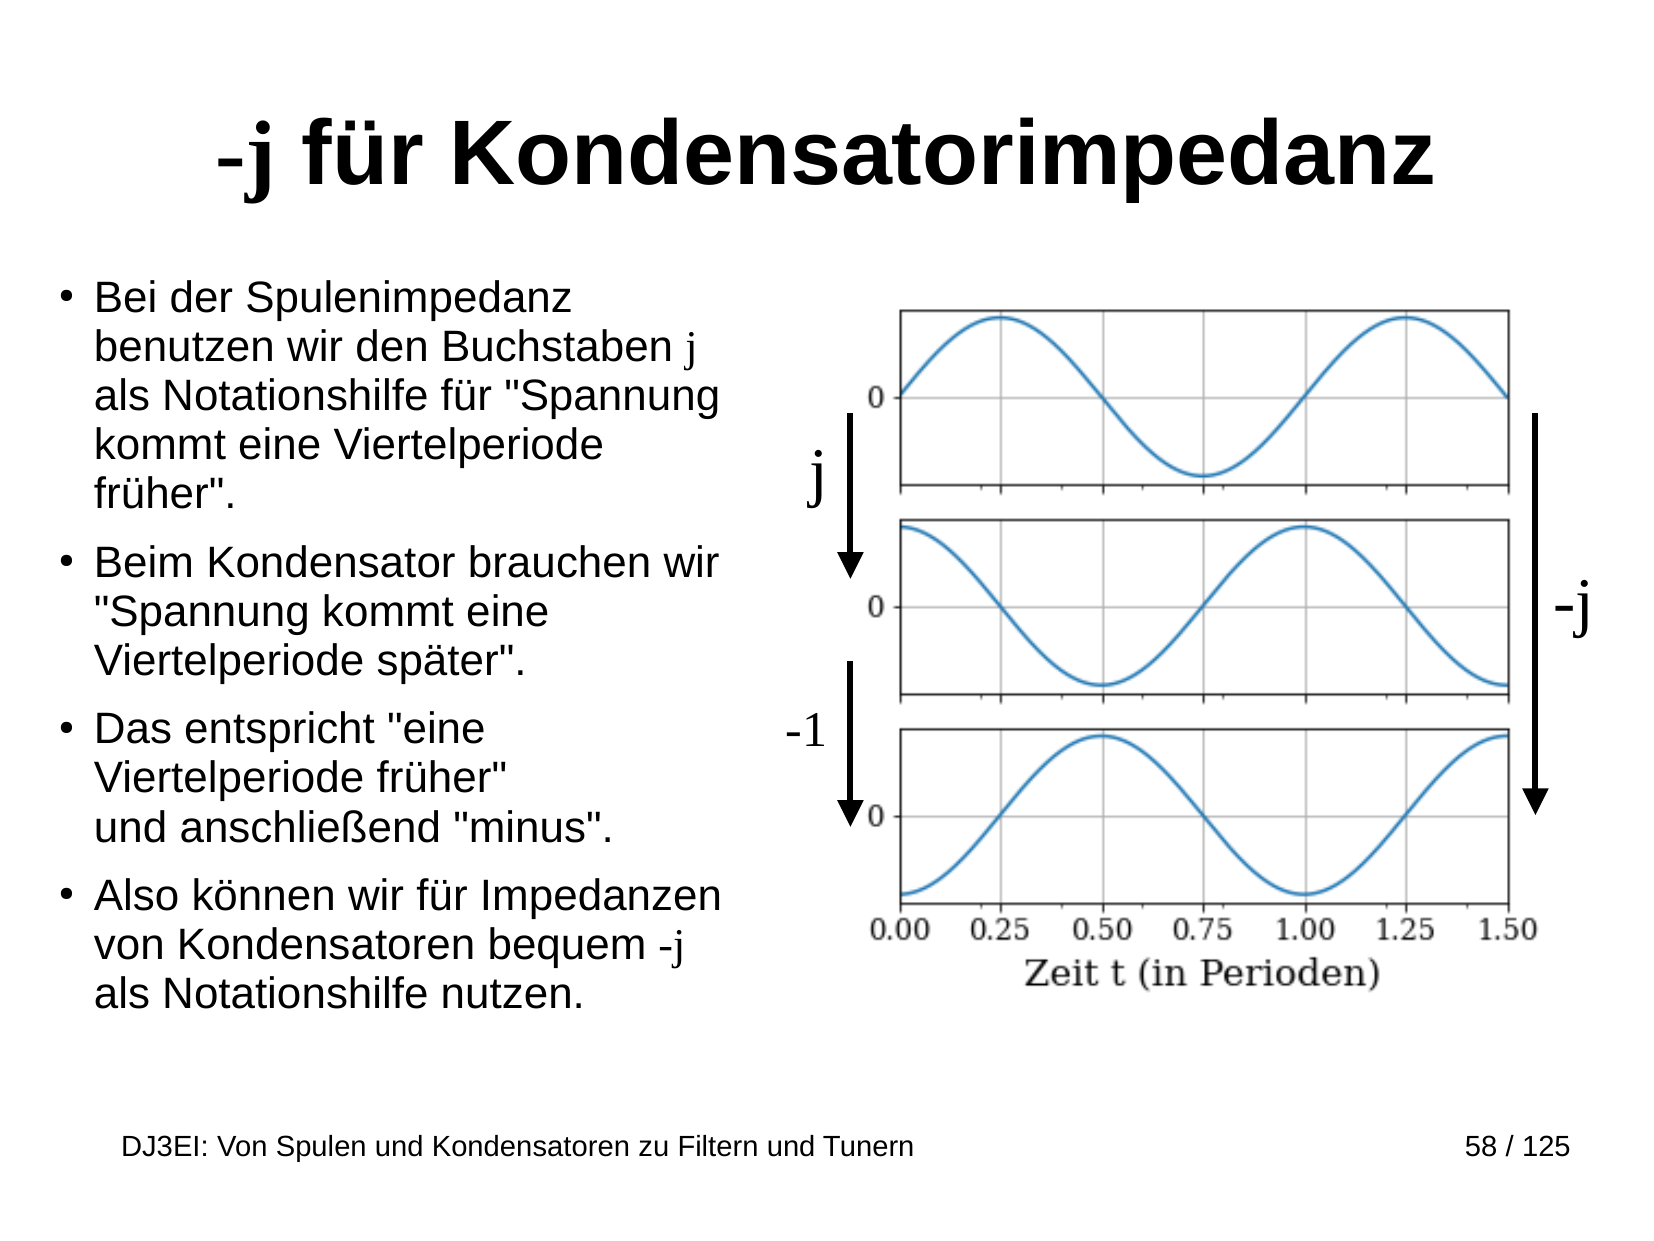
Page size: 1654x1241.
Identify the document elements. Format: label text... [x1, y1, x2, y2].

text_box j [791, 424, 846, 556]
picture [850, 295, 1554, 1008]
text_box -j [1535, 554, 1619, 662]
text_box -1 [767, 691, 858, 768]
title -j für Kondensatorimpedanz [82, 49, 1571, 257]
list Bei der Spulenimpedanz benutzen wir den Buchstaben j als Notationshilfe für "Spannung kommt eine Viertelperiode früher". Beim Kondensator brauchen wir "Spannung kommt eine Viertelperiode später". Das entspricht "eine Viertelperiode früher" und anschließend "minus". Also können wir für Impedanzen von Kondensatoren bequem -j als Notationshilfe nutzen. [47, 272, 733, 1063]
